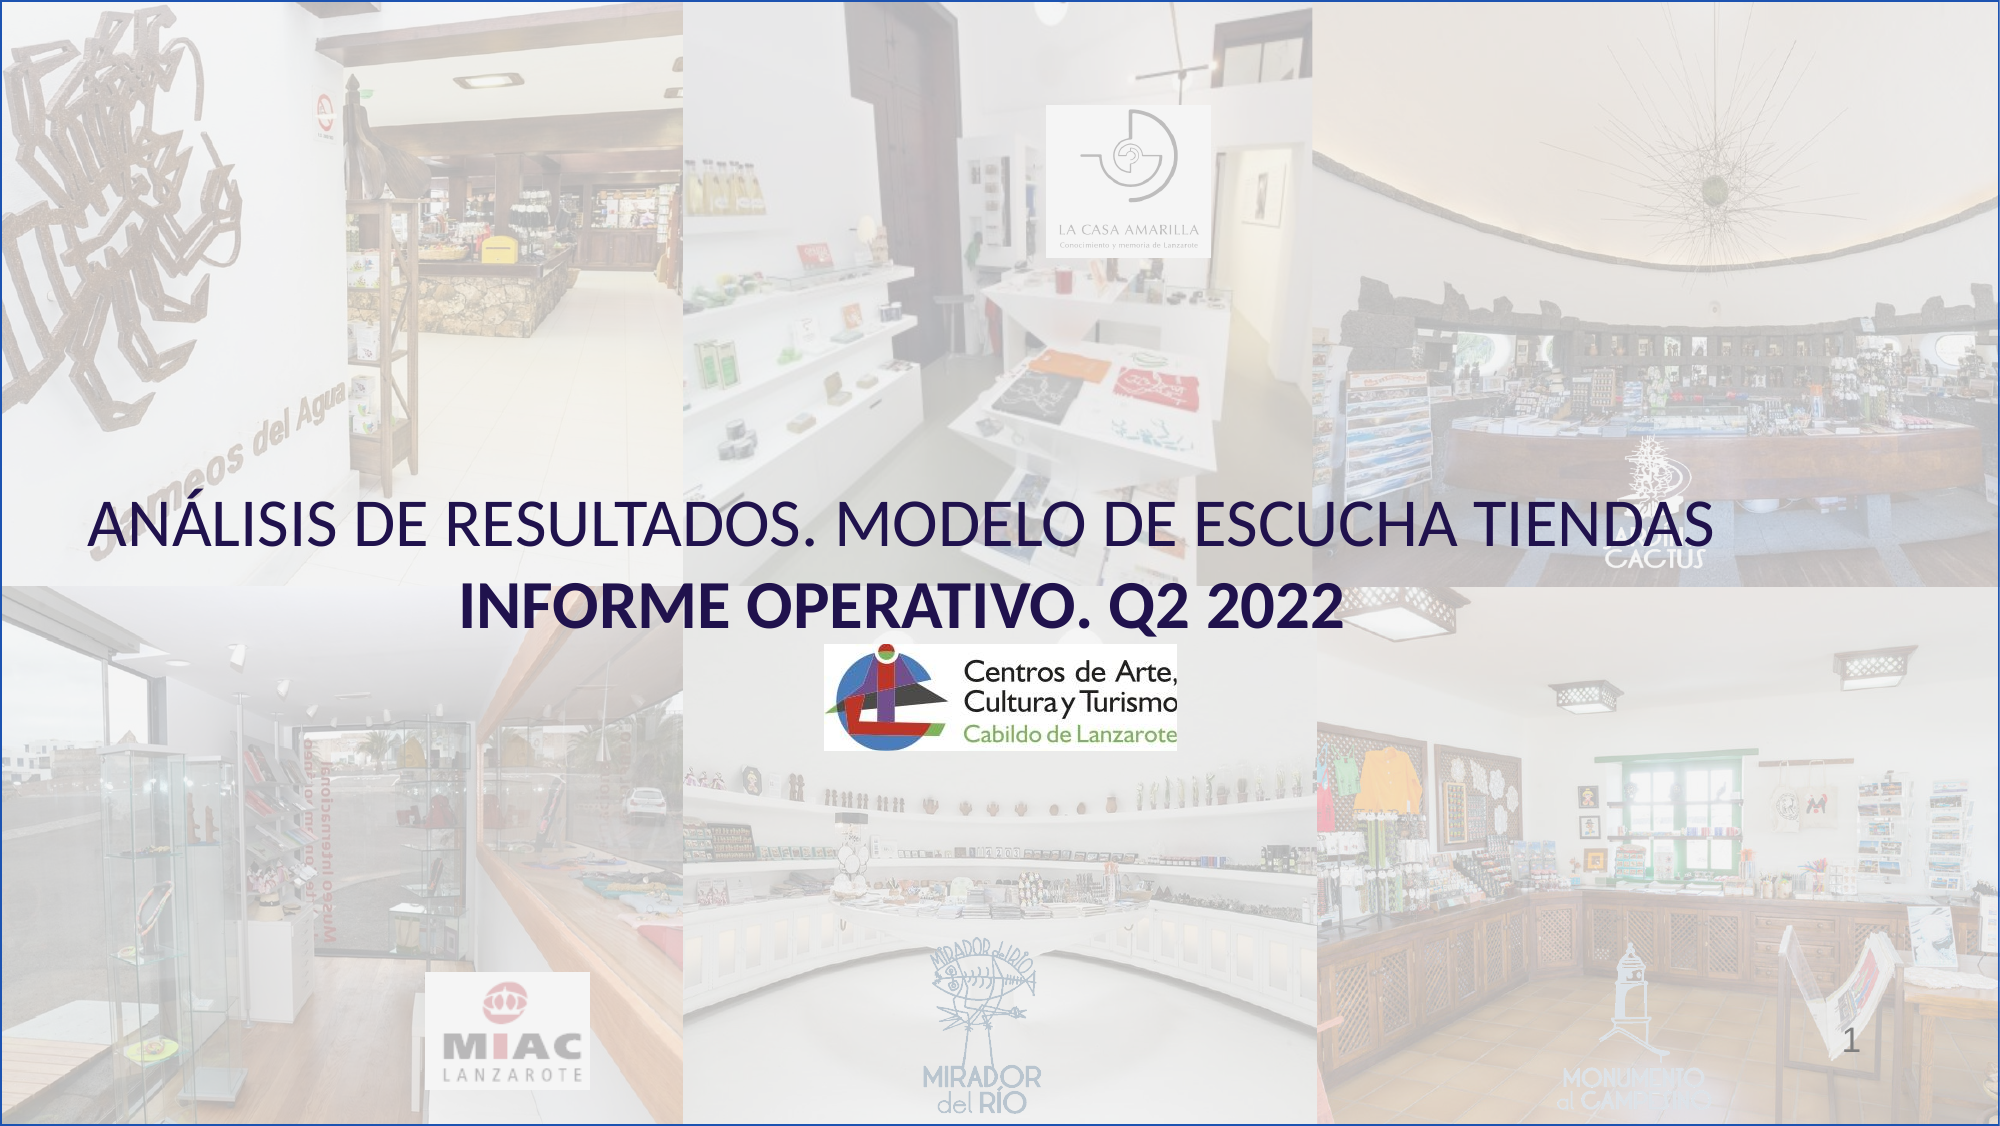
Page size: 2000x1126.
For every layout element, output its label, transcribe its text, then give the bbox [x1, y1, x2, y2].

picture [824, 644, 1177, 751]
text_box [0, 0, 2000, 1126]
text_box Análisis de Resultados. Modelo de Escucha Tiendas Informe Operativo. Q2 2022 [0, 468, 1847, 737]
slide_number <number> [1412, 1008, 1880, 1069]
